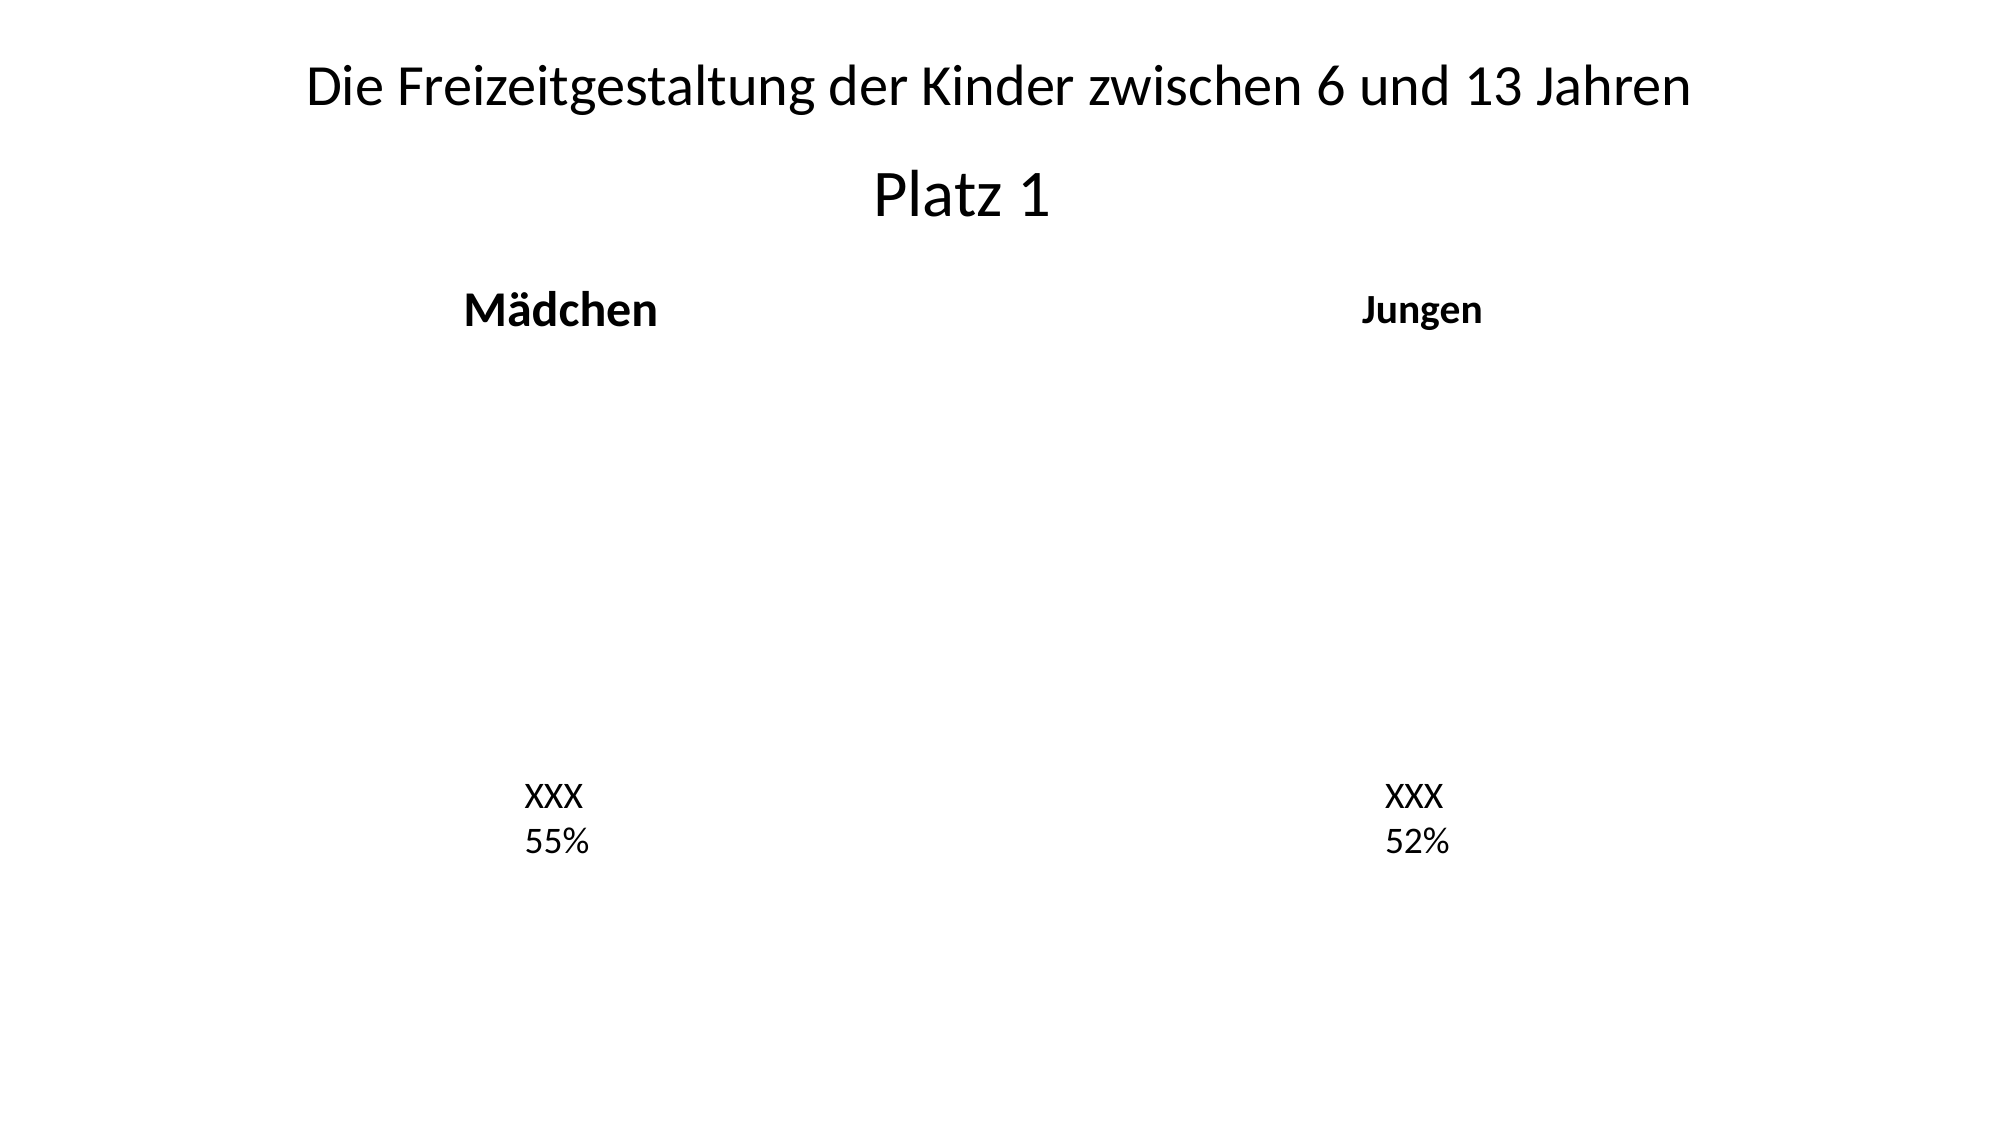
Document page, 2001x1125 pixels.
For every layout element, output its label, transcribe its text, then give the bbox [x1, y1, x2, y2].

text_box XXX 55% [509, 763, 612, 870]
text_box Platz 1 [858, 141, 1069, 238]
title [150, 61, 1778, 352]
list Mädchen [444, 275, 677, 346]
text_box XXX 52% [1369, 763, 1473, 870]
list Jungen [1303, 280, 1542, 341]
text_box Die Freizeitgestaltung der Kinder zwischen 6 und 13 Jahren [290, 39, 1725, 126]
